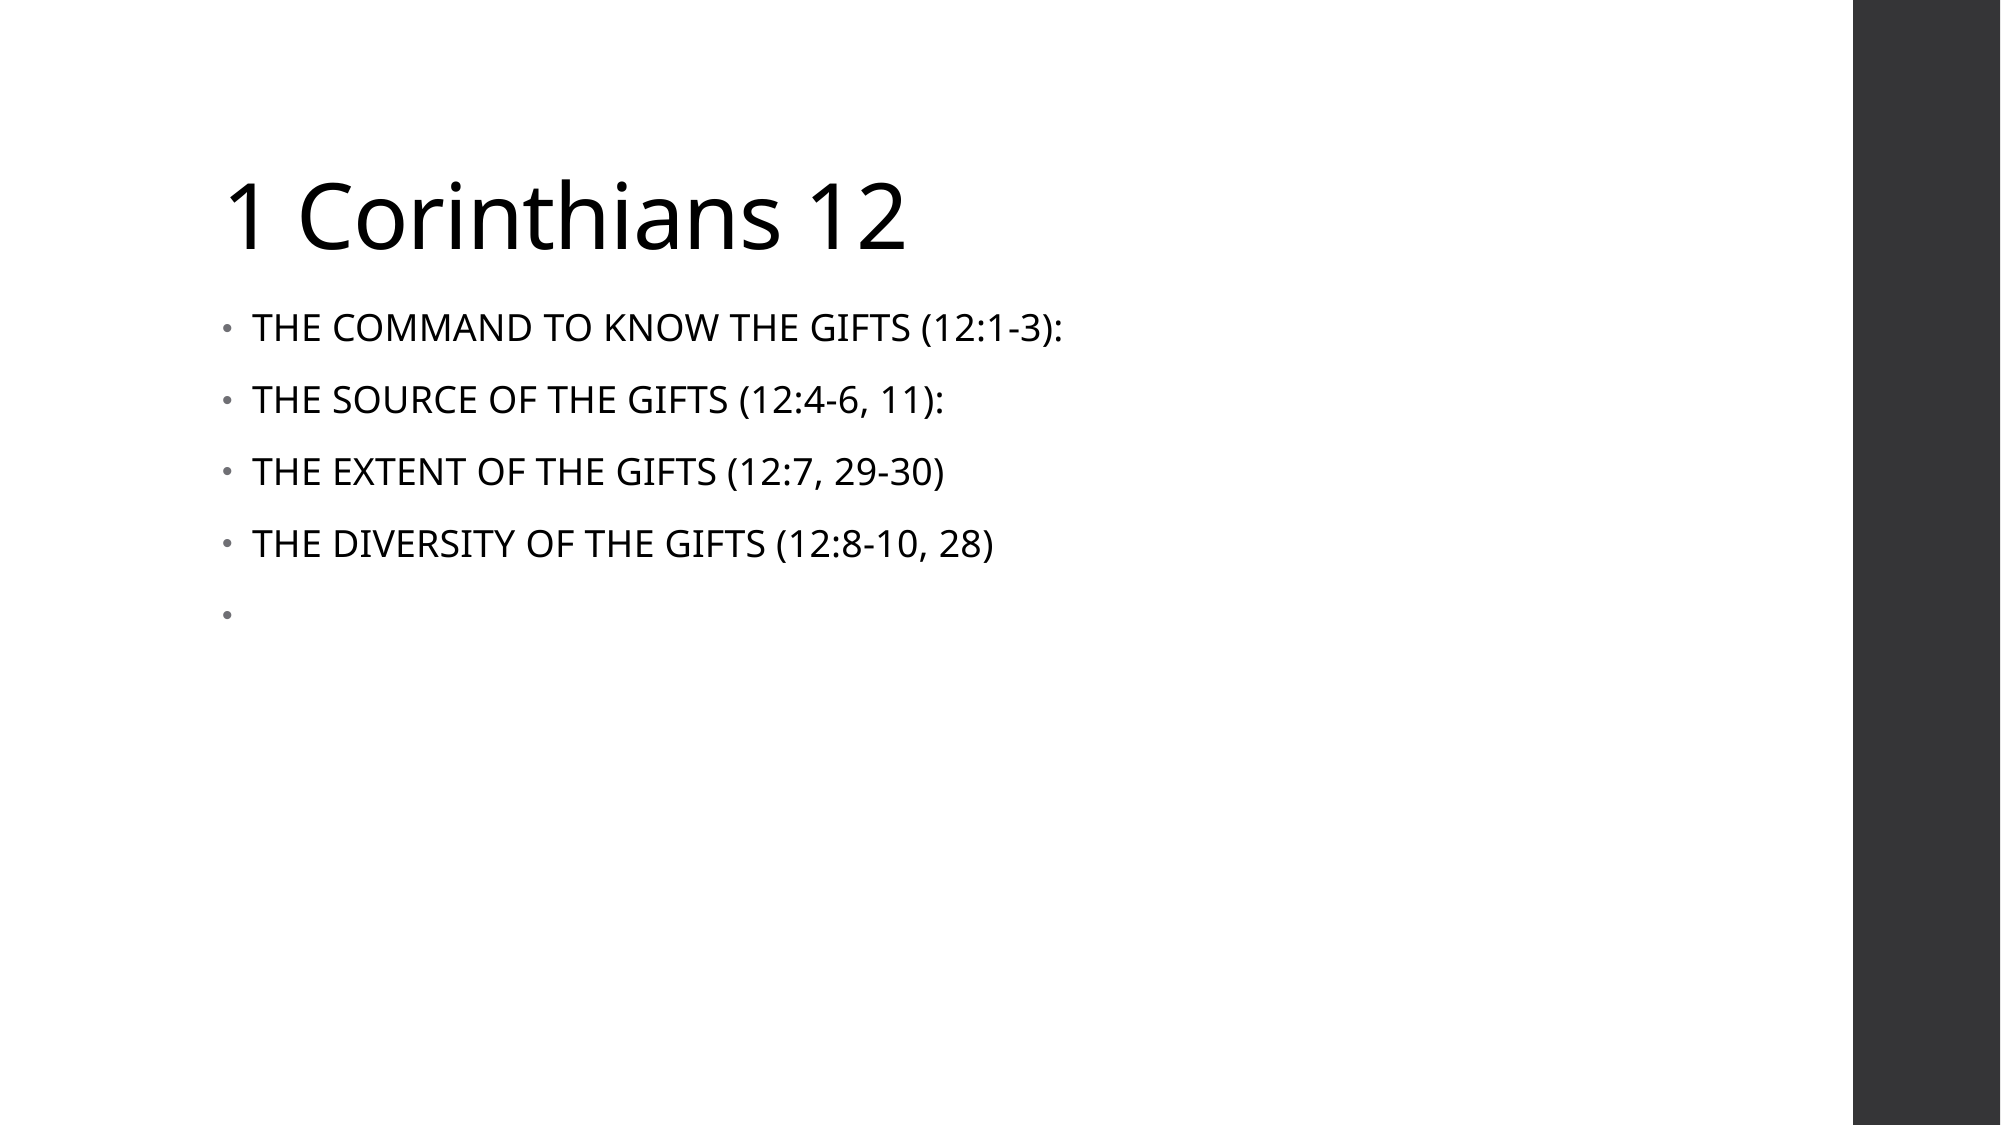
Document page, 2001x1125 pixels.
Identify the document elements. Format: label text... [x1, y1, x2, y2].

list THE COMMAND TO KNOW THE GIFTS (12:1-3): THE SOURCE OF THE GIFTS (12:4-6, 11): THE EXTENT OF THE GIFTS (12:7, 29-30) THE DIVERSITY OF THE GIFTS (12:8-10, 28) [206, 299, 1617, 1014]
title 1 Corinthians 12 [206, 60, 1797, 278]
